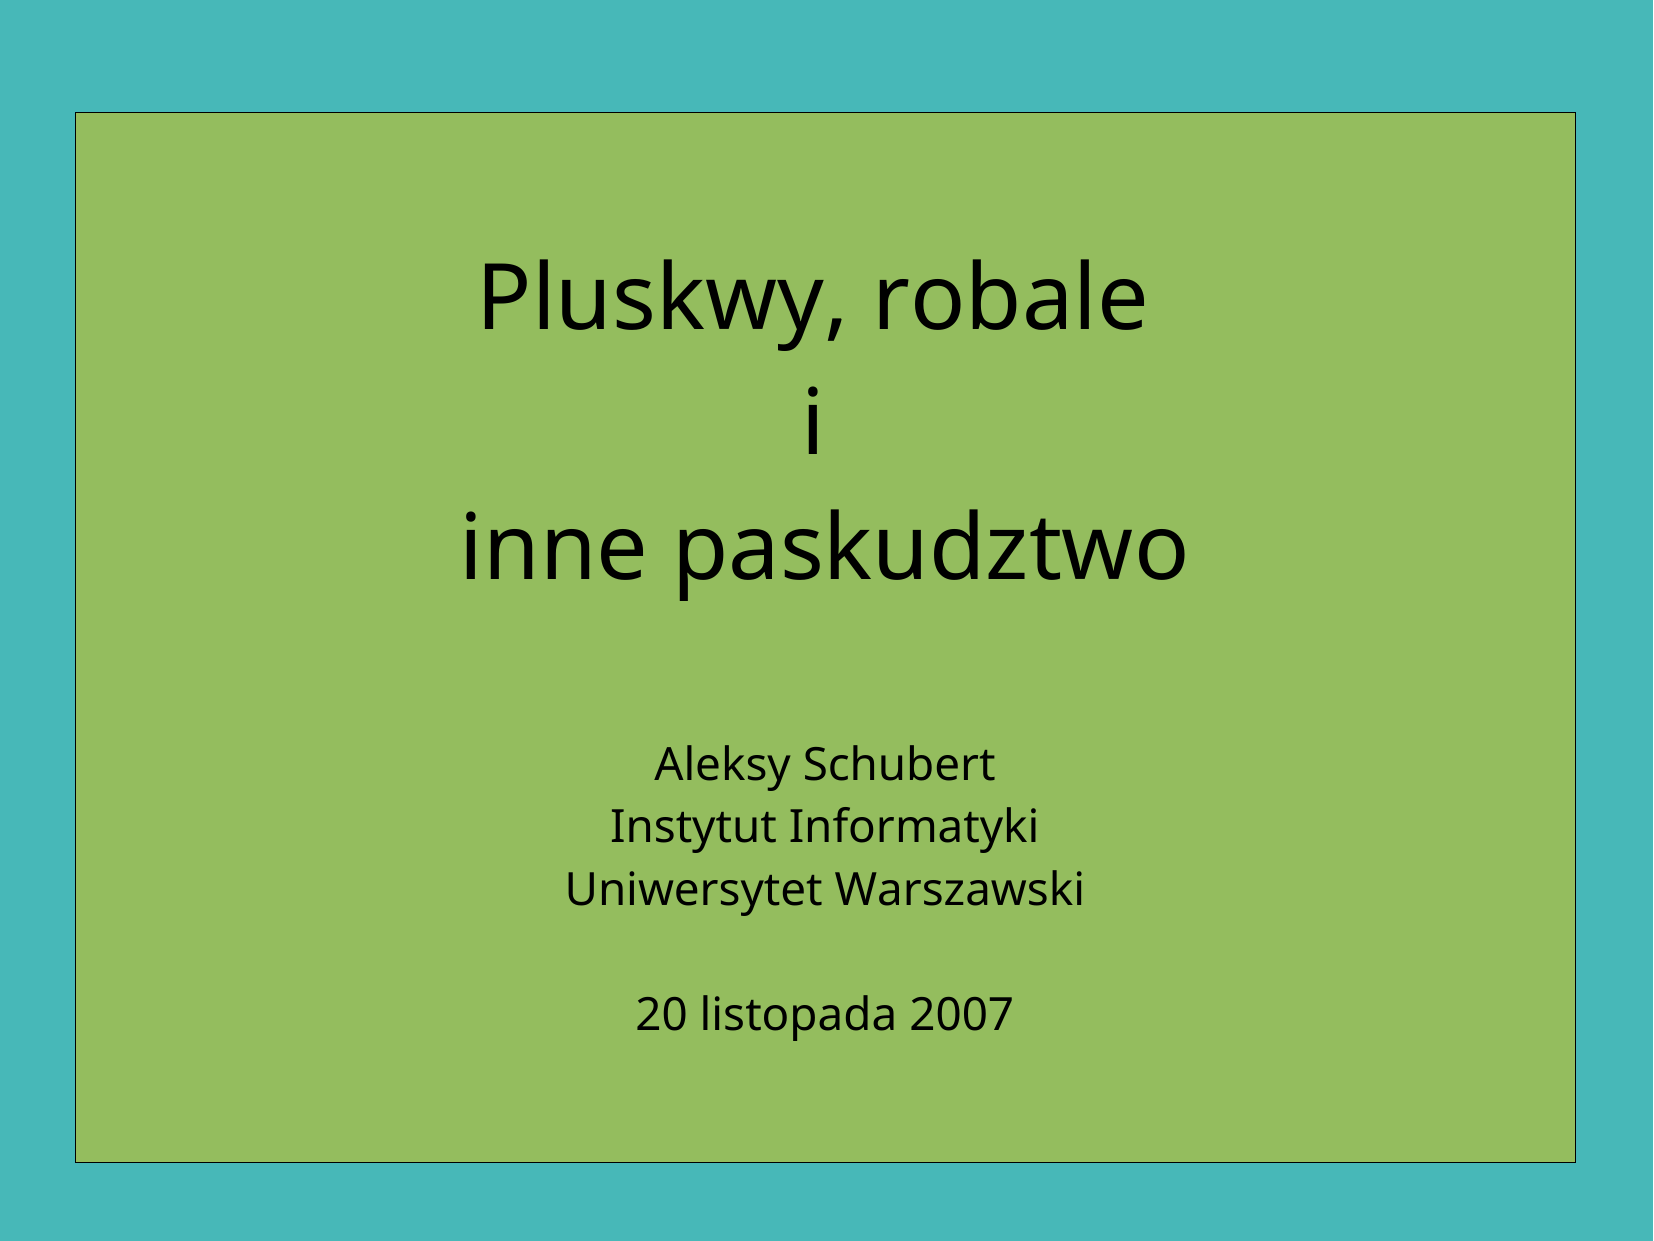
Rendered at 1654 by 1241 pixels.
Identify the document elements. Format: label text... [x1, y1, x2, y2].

text_box Pluskwy, robale i inne paskudztwo Aleksy Schubert Instytut Informatyki Uniwersytet Warszawski 20 listopada 2007 [75, 112, 1576, 1163]
